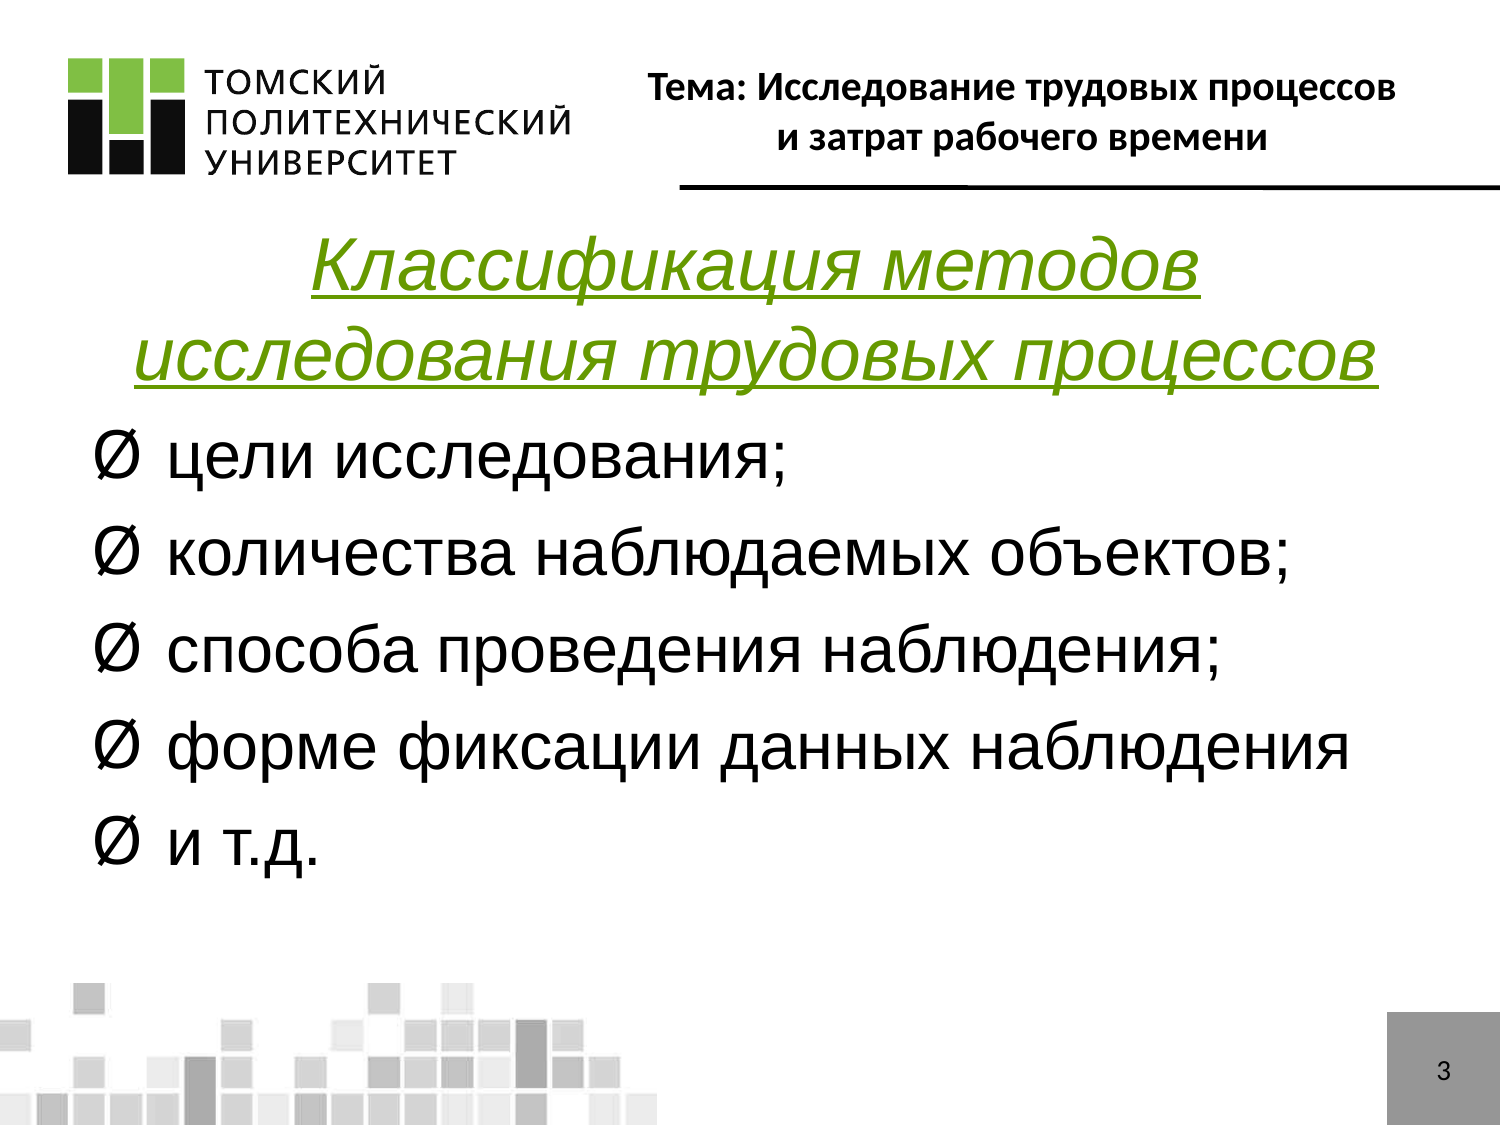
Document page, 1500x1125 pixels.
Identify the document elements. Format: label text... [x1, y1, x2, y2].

text_box [336, 110, 351, 135]
text_box [232, 109, 256, 135]
text_box [204, 150, 228, 175]
text_box [499, 110, 519, 135]
title Тема: Исследование трудовых процессов и затрат рабочего времени [620, 45, 1426, 173]
text_box [68, 99, 103, 175]
list Классификация методов исследования трудовых процессов цели исследования; количества наблюдаемых объектов; способа проведения наблюдения; форме фиксации данных наблюдения и т.д. [76, 208, 1436, 1005]
text_box [207, 110, 227, 135]
text_box 3 [1387, 1012, 1500, 1125]
text_box [308, 150, 322, 175]
text_box [408, 110, 428, 135]
text_box [289, 110, 308, 135]
text_box [68, 58, 103, 93]
text_box [369, 64, 380, 69]
text_box [204, 69, 224, 95]
text_box [260, 110, 282, 135]
text_box [433, 110, 449, 135]
text_box [313, 69, 334, 95]
text_box [475, 109, 494, 135]
text_box [382, 110, 401, 135]
text_box [338, 69, 358, 95]
text_box [289, 69, 309, 95]
text_box [437, 150, 457, 175]
text_box [285, 150, 301, 175]
text_box [109, 58, 144, 134]
text_box [455, 110, 470, 135]
text_box [256, 69, 284, 95]
text_box [365, 69, 384, 95]
picture [0, 983, 657, 1125]
text_box [396, 150, 415, 175]
text_box [232, 150, 251, 175]
text_box [550, 110, 570, 135]
text_box [419, 150, 434, 175]
text_box [354, 110, 378, 135]
text_box [150, 99, 185, 175]
text_box [226, 69, 251, 95]
text_box [328, 150, 345, 175]
text_box [150, 58, 185, 93]
text_box [348, 150, 367, 176]
text_box [312, 110, 332, 135]
text_box [555, 104, 565, 109]
text_box [258, 150, 278, 175]
text_box [372, 150, 391, 175]
text_box [524, 110, 543, 135]
text_box [109, 140, 144, 175]
